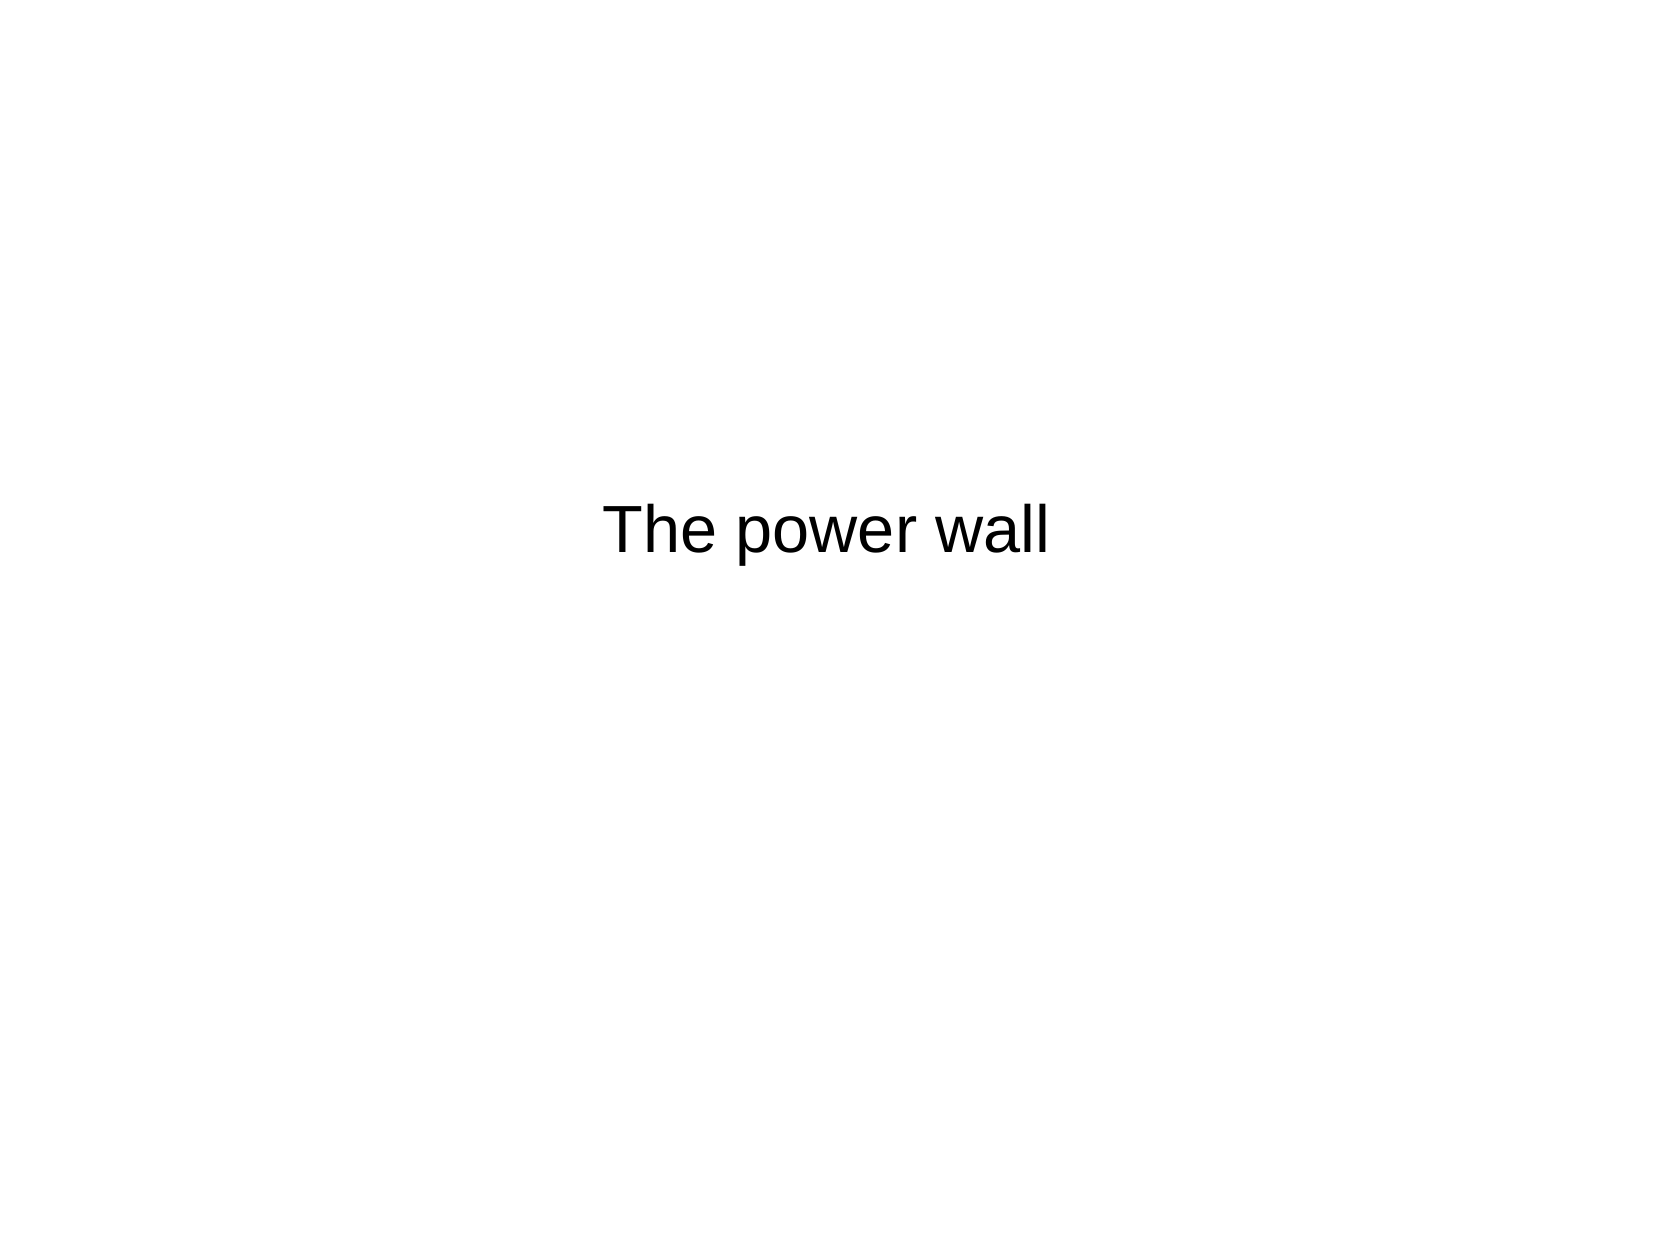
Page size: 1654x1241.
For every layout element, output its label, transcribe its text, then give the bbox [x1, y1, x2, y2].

subtitle The power wall [82, 49, 1571, 1010]
